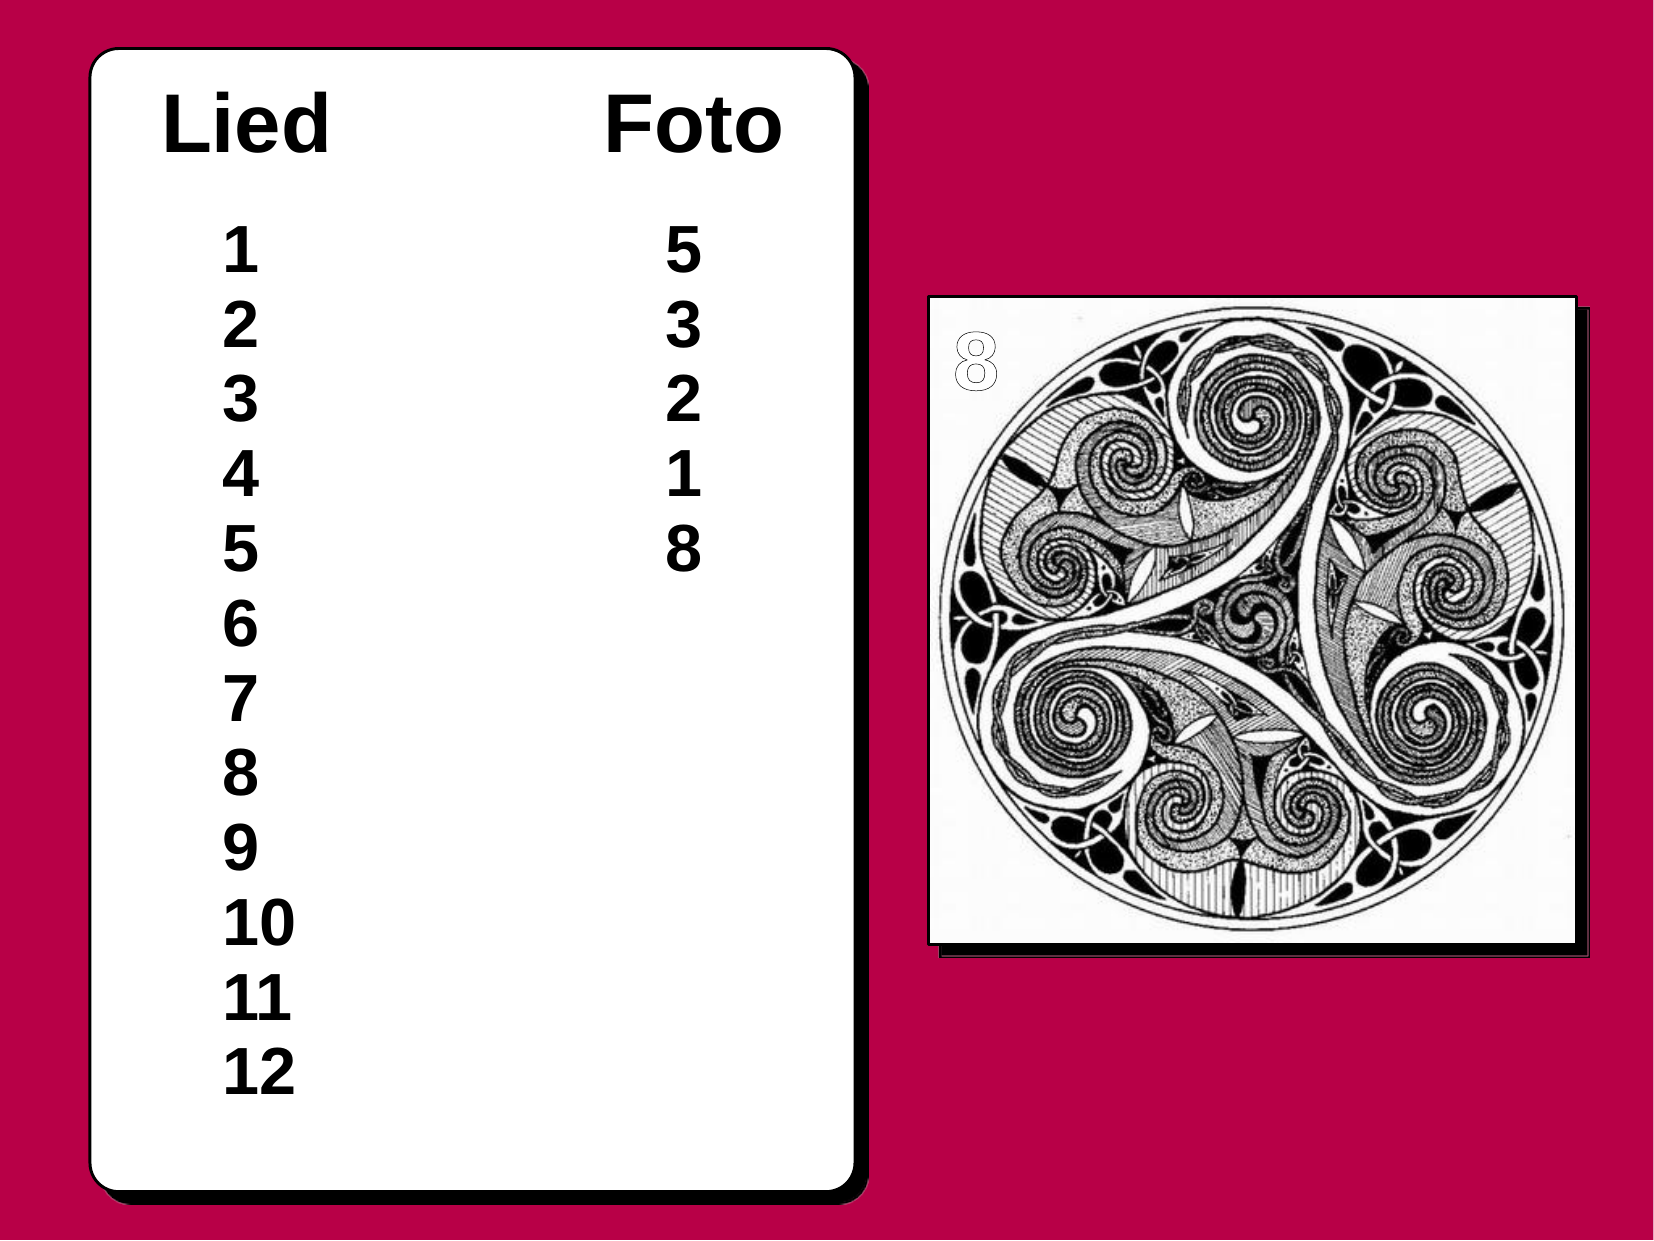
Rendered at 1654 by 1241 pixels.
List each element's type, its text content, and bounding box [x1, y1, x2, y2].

text_box [89, 48, 856, 1192]
text_box Lied Foto [134, 69, 810, 182]
text_box 1 5 2 3 3 2 4 1 5 8 6 7 8 9 10 11 12 [207, 204, 796, 1153]
text_box 8 [938, 307, 1021, 420]
picture [930, 297, 1576, 943]
